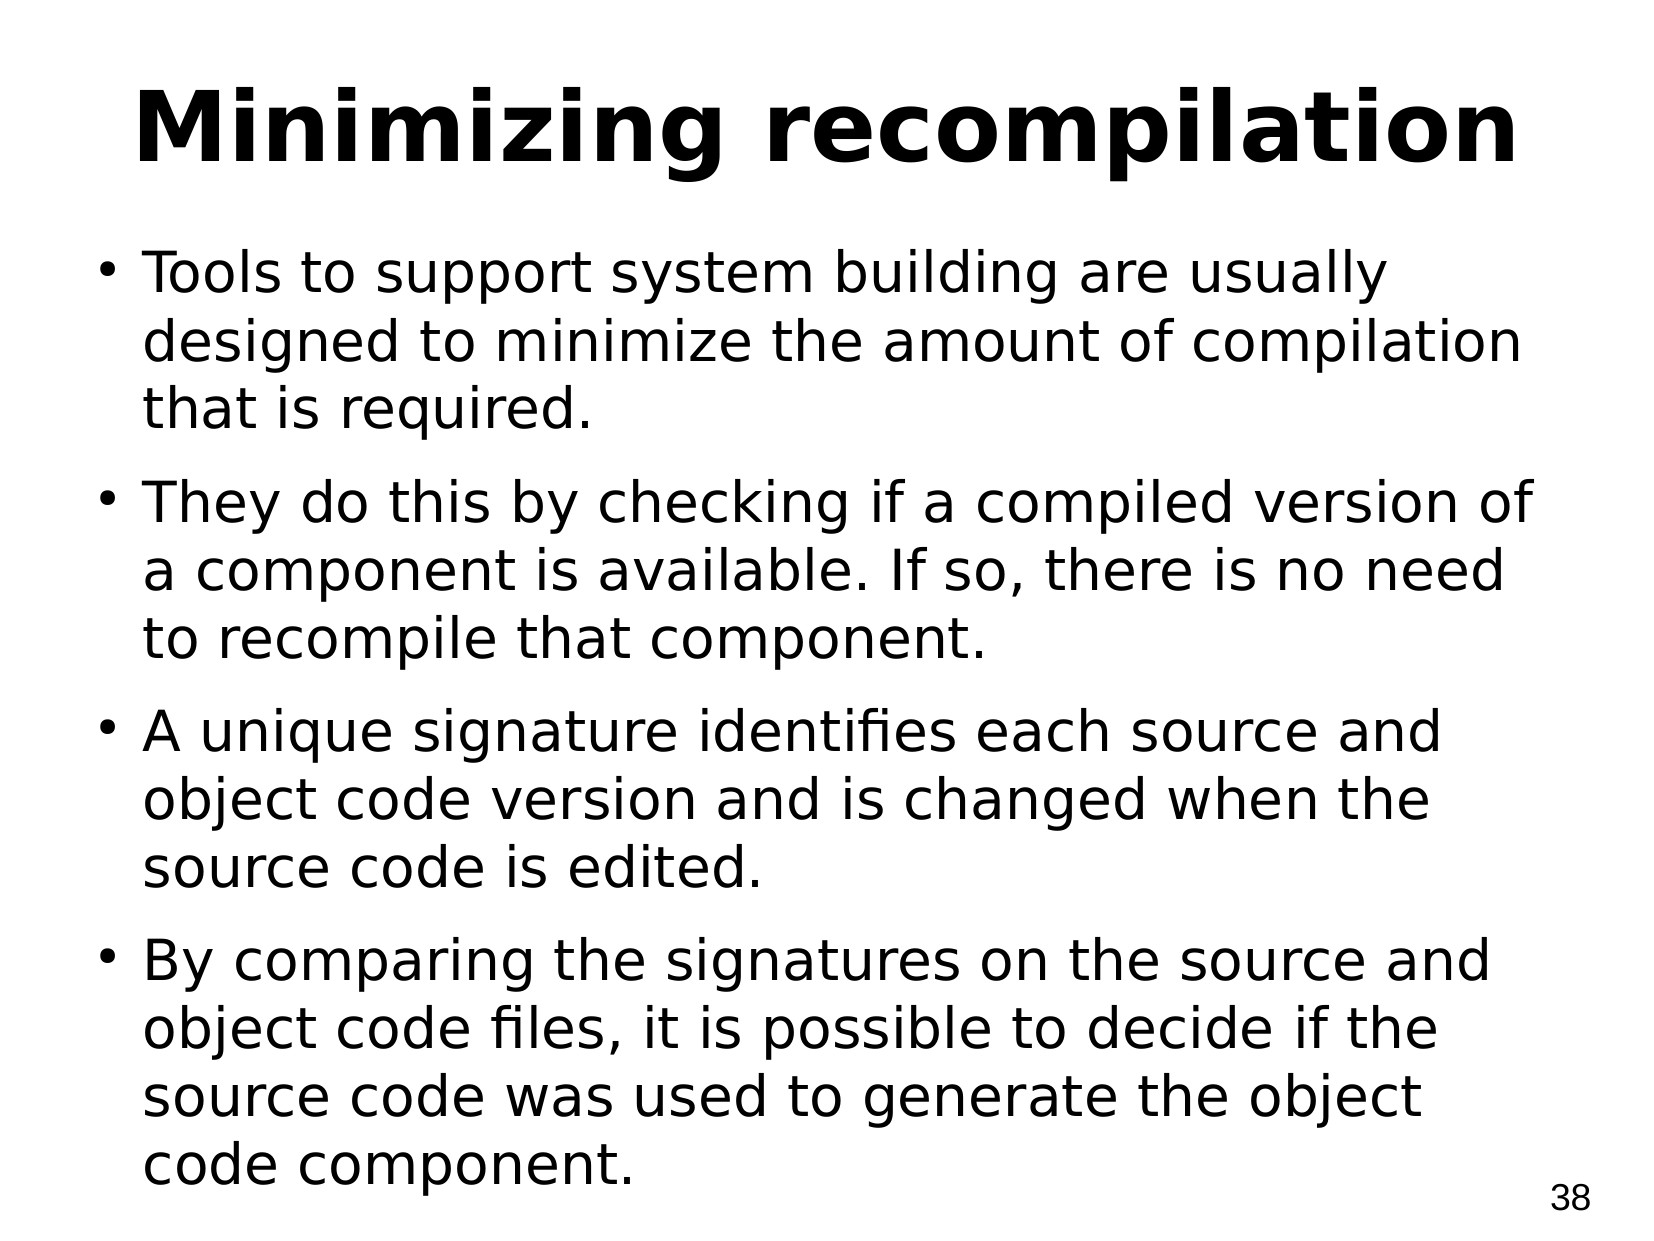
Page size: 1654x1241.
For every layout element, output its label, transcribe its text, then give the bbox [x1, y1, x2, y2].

list Tools to support system building are usually designed to minimize the amount of compilation that is required. They do this by checking if a compiled version of a component is available. If so, there is no need to recompile that component. A unique signature identifies each source and object code version and is changed when the source code is edited. By comparing the signatures on the source and object code files, it is possible to decide if the source code was used to generate the object code component. [82, 236, 1571, 1205]
title Minimizing recompilation [82, 49, 1571, 196]
